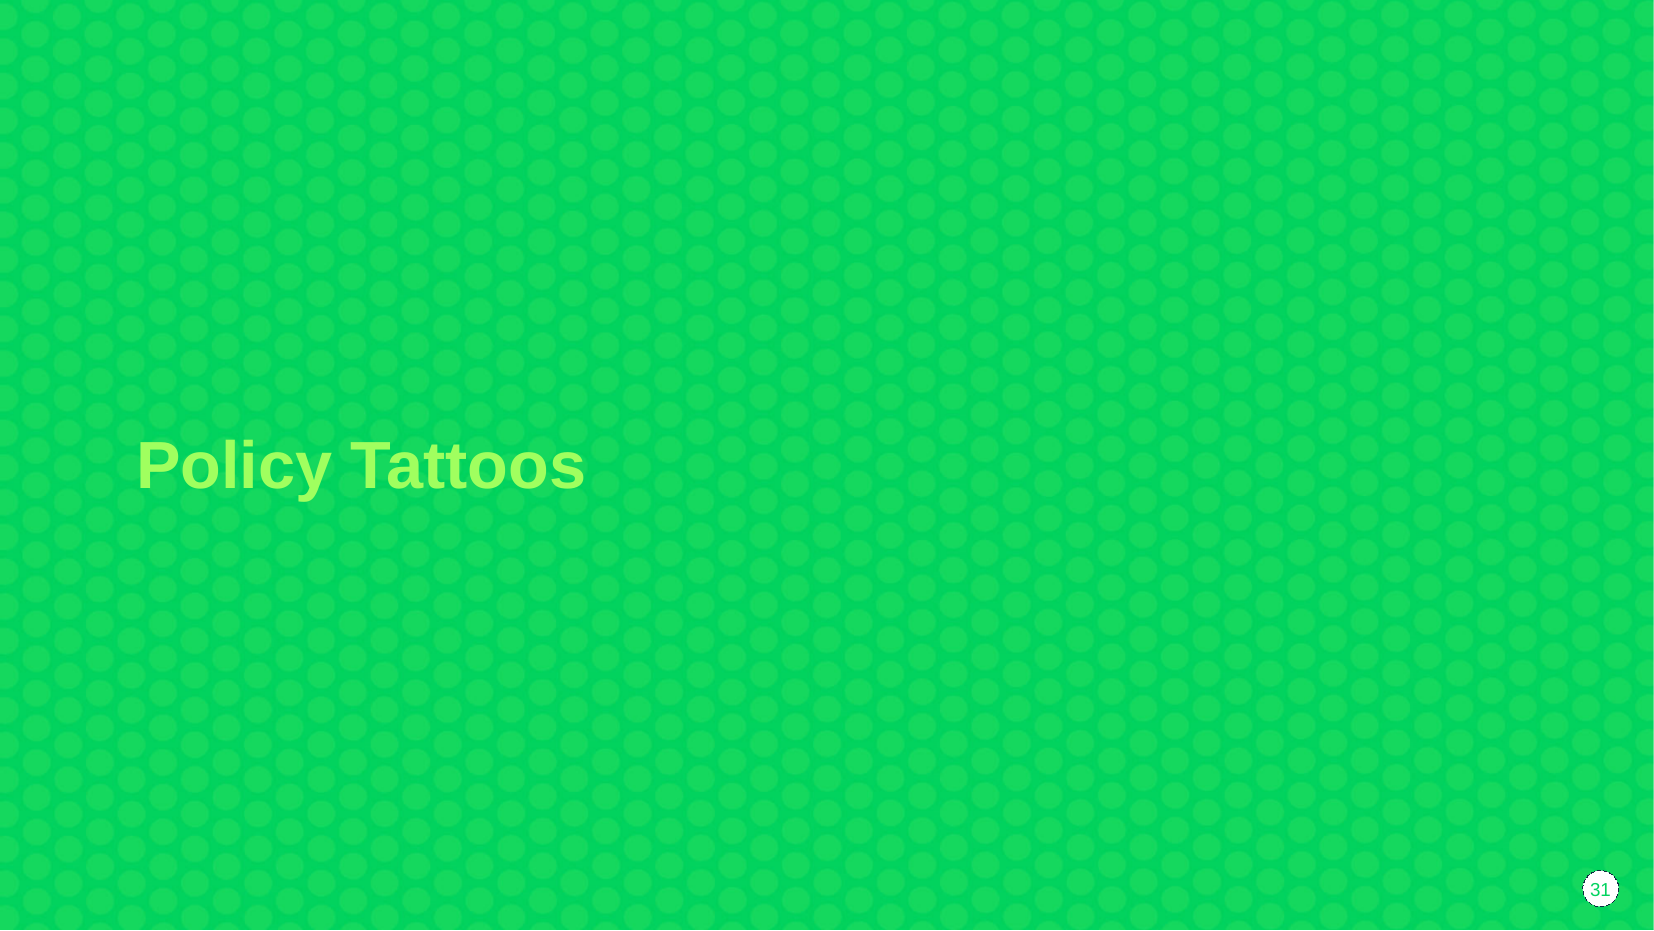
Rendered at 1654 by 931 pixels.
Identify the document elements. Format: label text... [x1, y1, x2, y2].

picture [0, 0, 1654, 930]
title Policy Tattoos [121, 387, 1531, 543]
